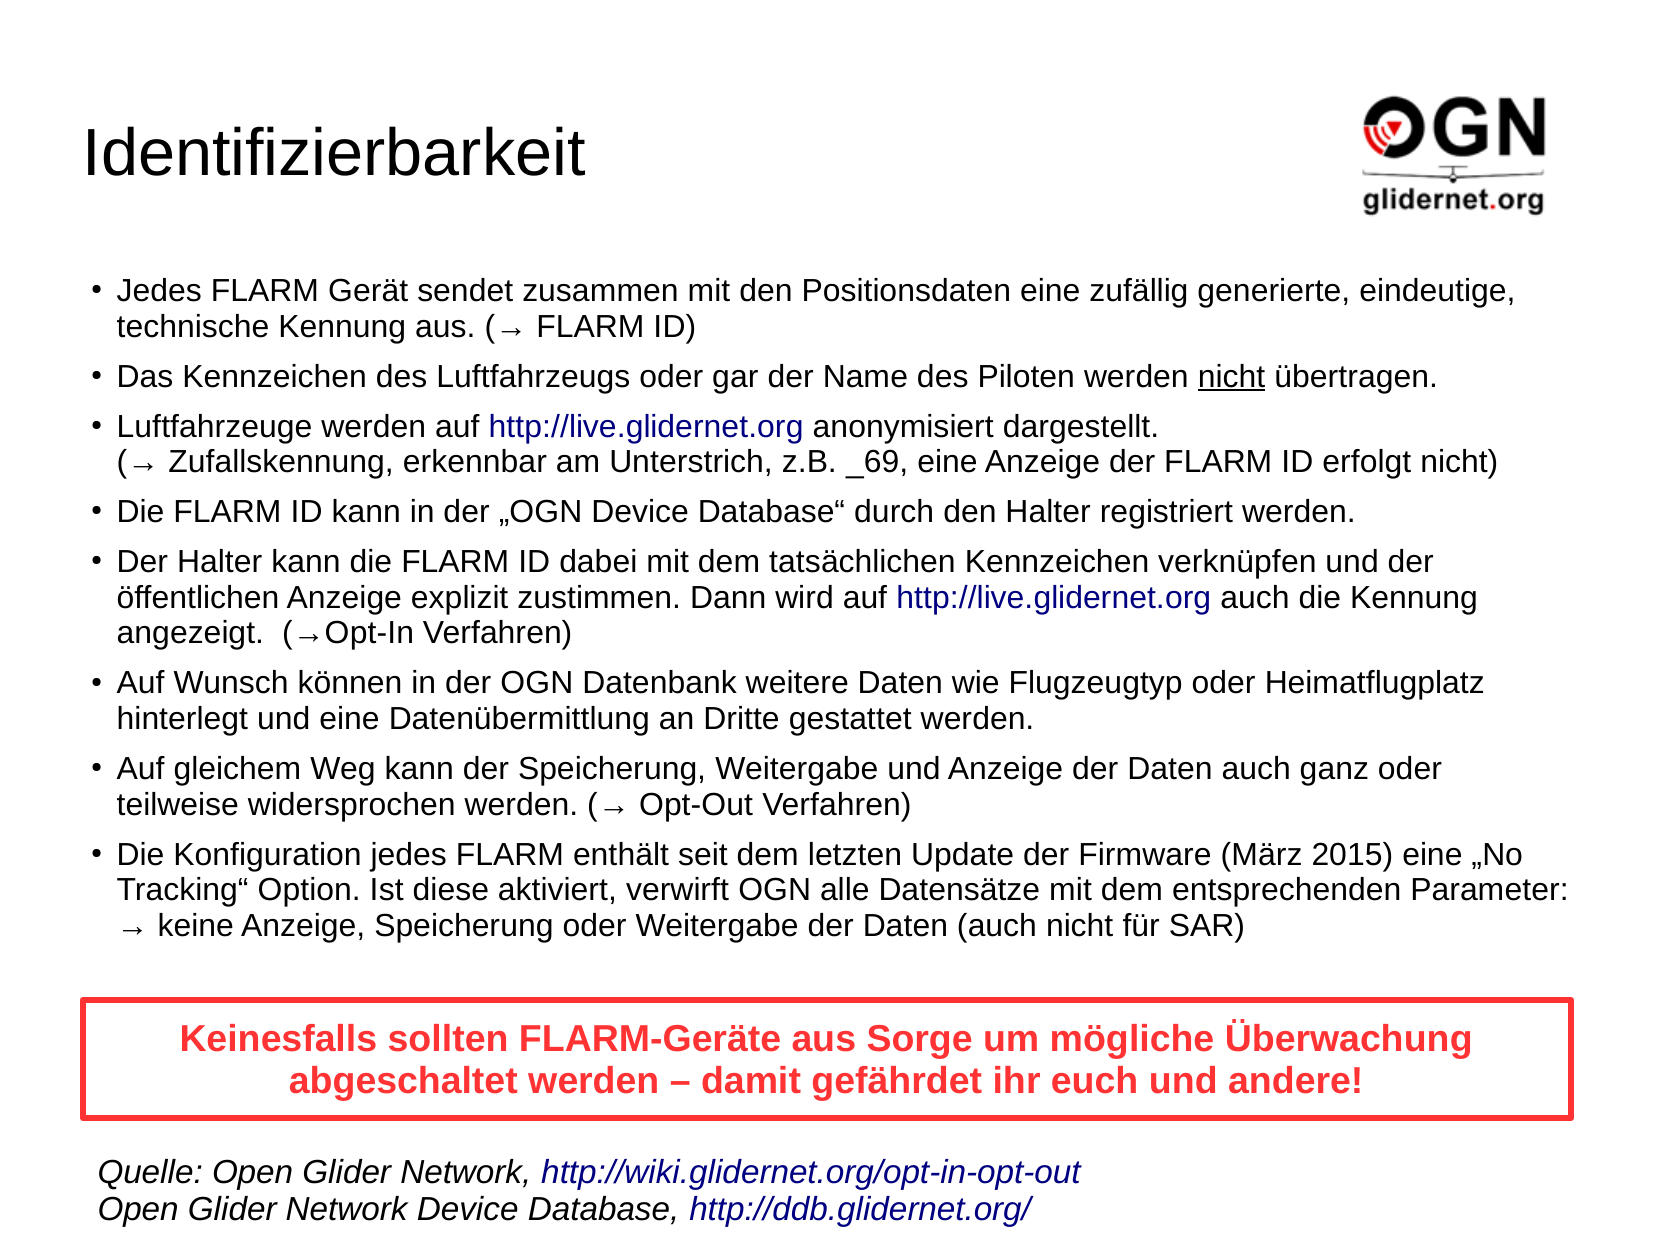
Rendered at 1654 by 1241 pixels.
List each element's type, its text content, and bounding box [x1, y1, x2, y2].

list Jedes FLARM Gerät sendet zusammen mit den Positionsdaten eine zufällig generierte, eindeutige, technische Kennung aus. (→ FLARM ID) Das Kennzeichen des Luftfahrzeugs oder gar der Name des Piloten werden nicht übertragen. Luftfahrzeuge werden auf http://live.glidernet.org anonymisiert dargestellt. (→ Zufallskennung, erkennbar am Unterstrich, z.B. _69, eine Anzeige der FLARM ID erfolgt nicht) Die FLARM ID kann in der „OGN Device Database“ durch den Halter registriert werden. Der Halter kann die FLARM ID dabei mit dem tatsächlichen Kennzeichen verknüpfen und der öffentlichen Anzeige explizit zustimmen. Dann wird auf http://live.glidernet.org auch die Kennung angezeigt. (→Opt-In Verfahren) Auf Wunsch können in der OGN Datenbank weitere Daten wie Flugzeugtyp oder Heimatflugplatz hinterlegt und eine Datenübermittlung an Dritte gestattet werden. Auf gleichem Weg kann der Speicherung, Weitergabe und Anzeige der Daten auch ganz oder teilweise widersprochen werden. (→ Opt-Out Verfahren) Die Konfiguration jedes FLARM enthält seit dem letzten Update der Firmware (März 2015) eine „No Tracking“ Option. Ist diese aktiviert, verwirft OGN alle Datensätze mit dem entsprechenden Parameter: → keine Anzeige, Speicherung oder Weitergabe der Daten (auch nicht für SAR) [82, 272, 1571, 958]
picture [1336, 34, 1571, 270]
text_box Keinesfalls sollten FLARM-Geräte aus Sorge um mögliche Überwachung abgeschaltet werden – damit gefährdet ihr euch und andere! [82, 999, 1571, 1119]
title Identifizierbarkeit [82, 48, 1337, 256]
text_box Quelle: Open Glider Network, http://wiki.glidernet.org/opt-in-opt-out Open Glider Network Device Database, http://ddb.glidernet.org/ [82, 1145, 1571, 1235]
